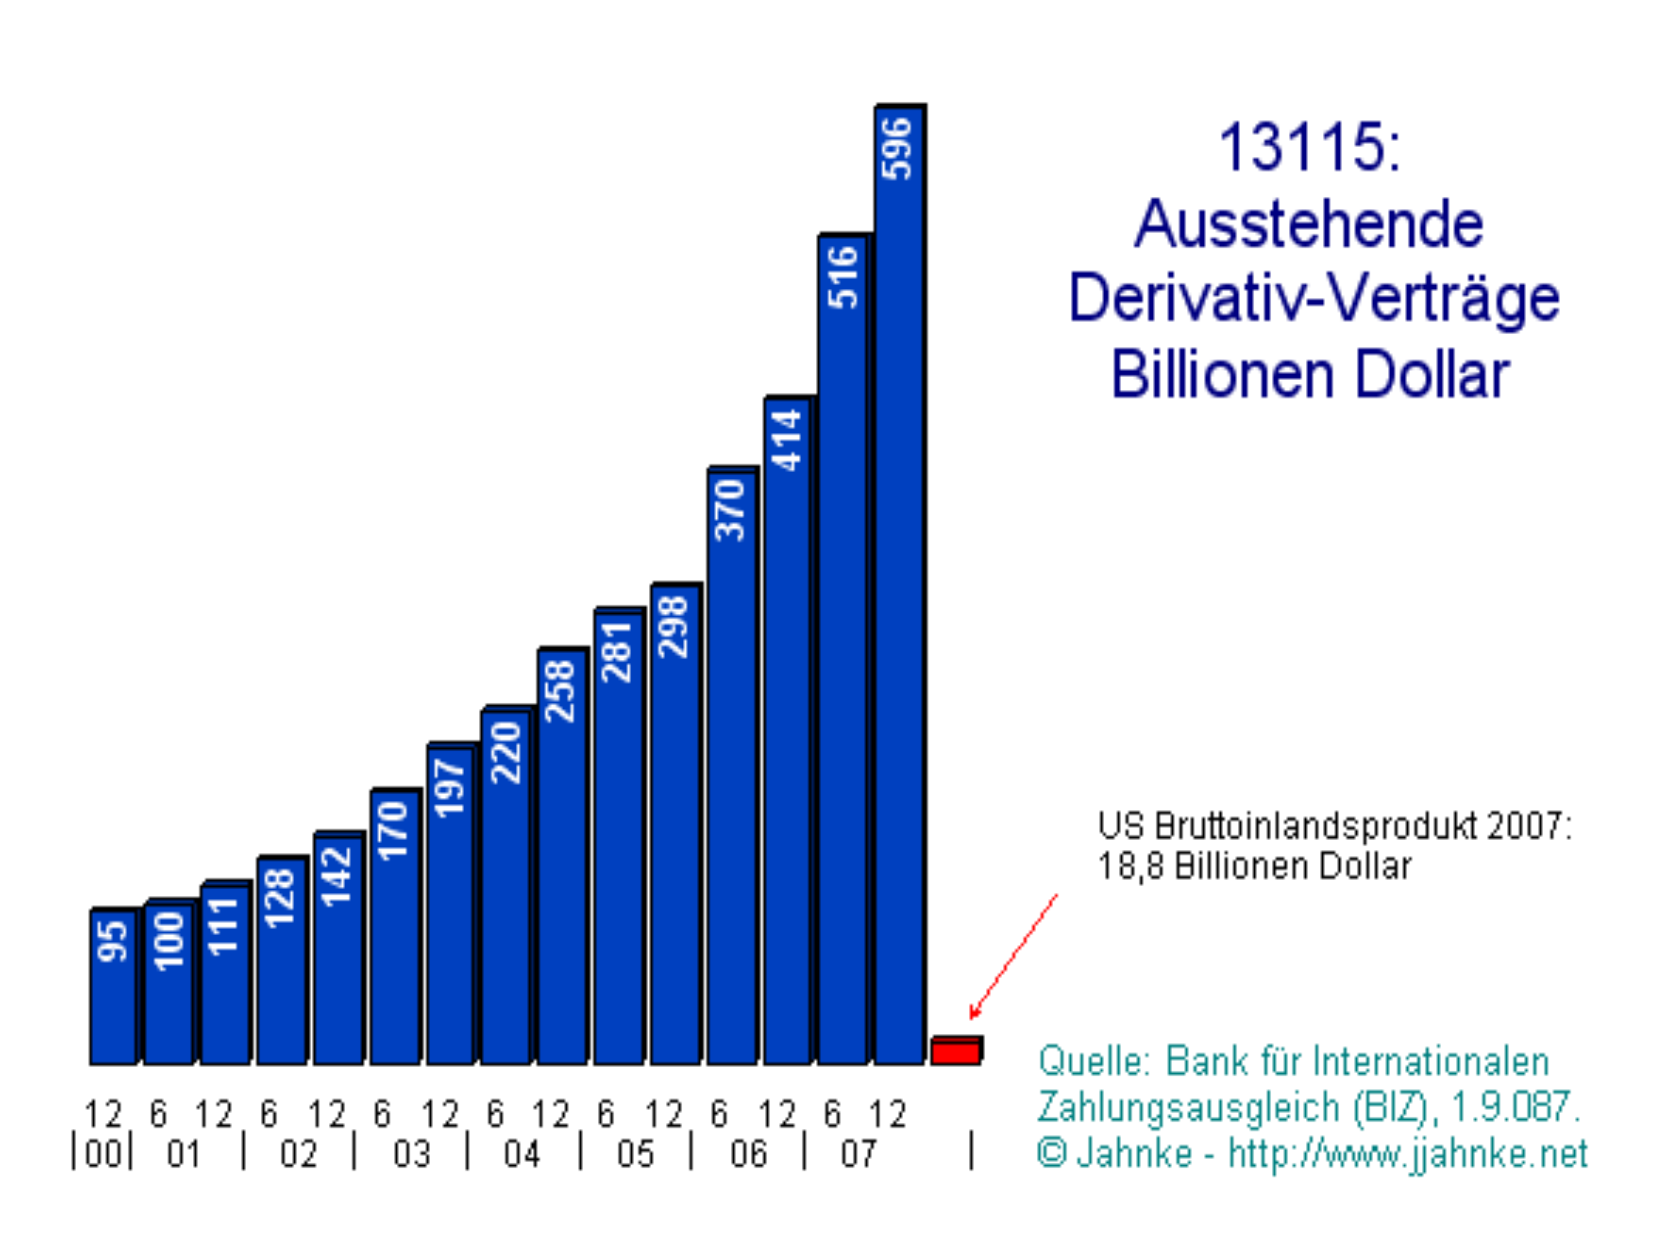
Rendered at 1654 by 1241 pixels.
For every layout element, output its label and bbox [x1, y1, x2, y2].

picture [59, 58, 1625, 1211]
